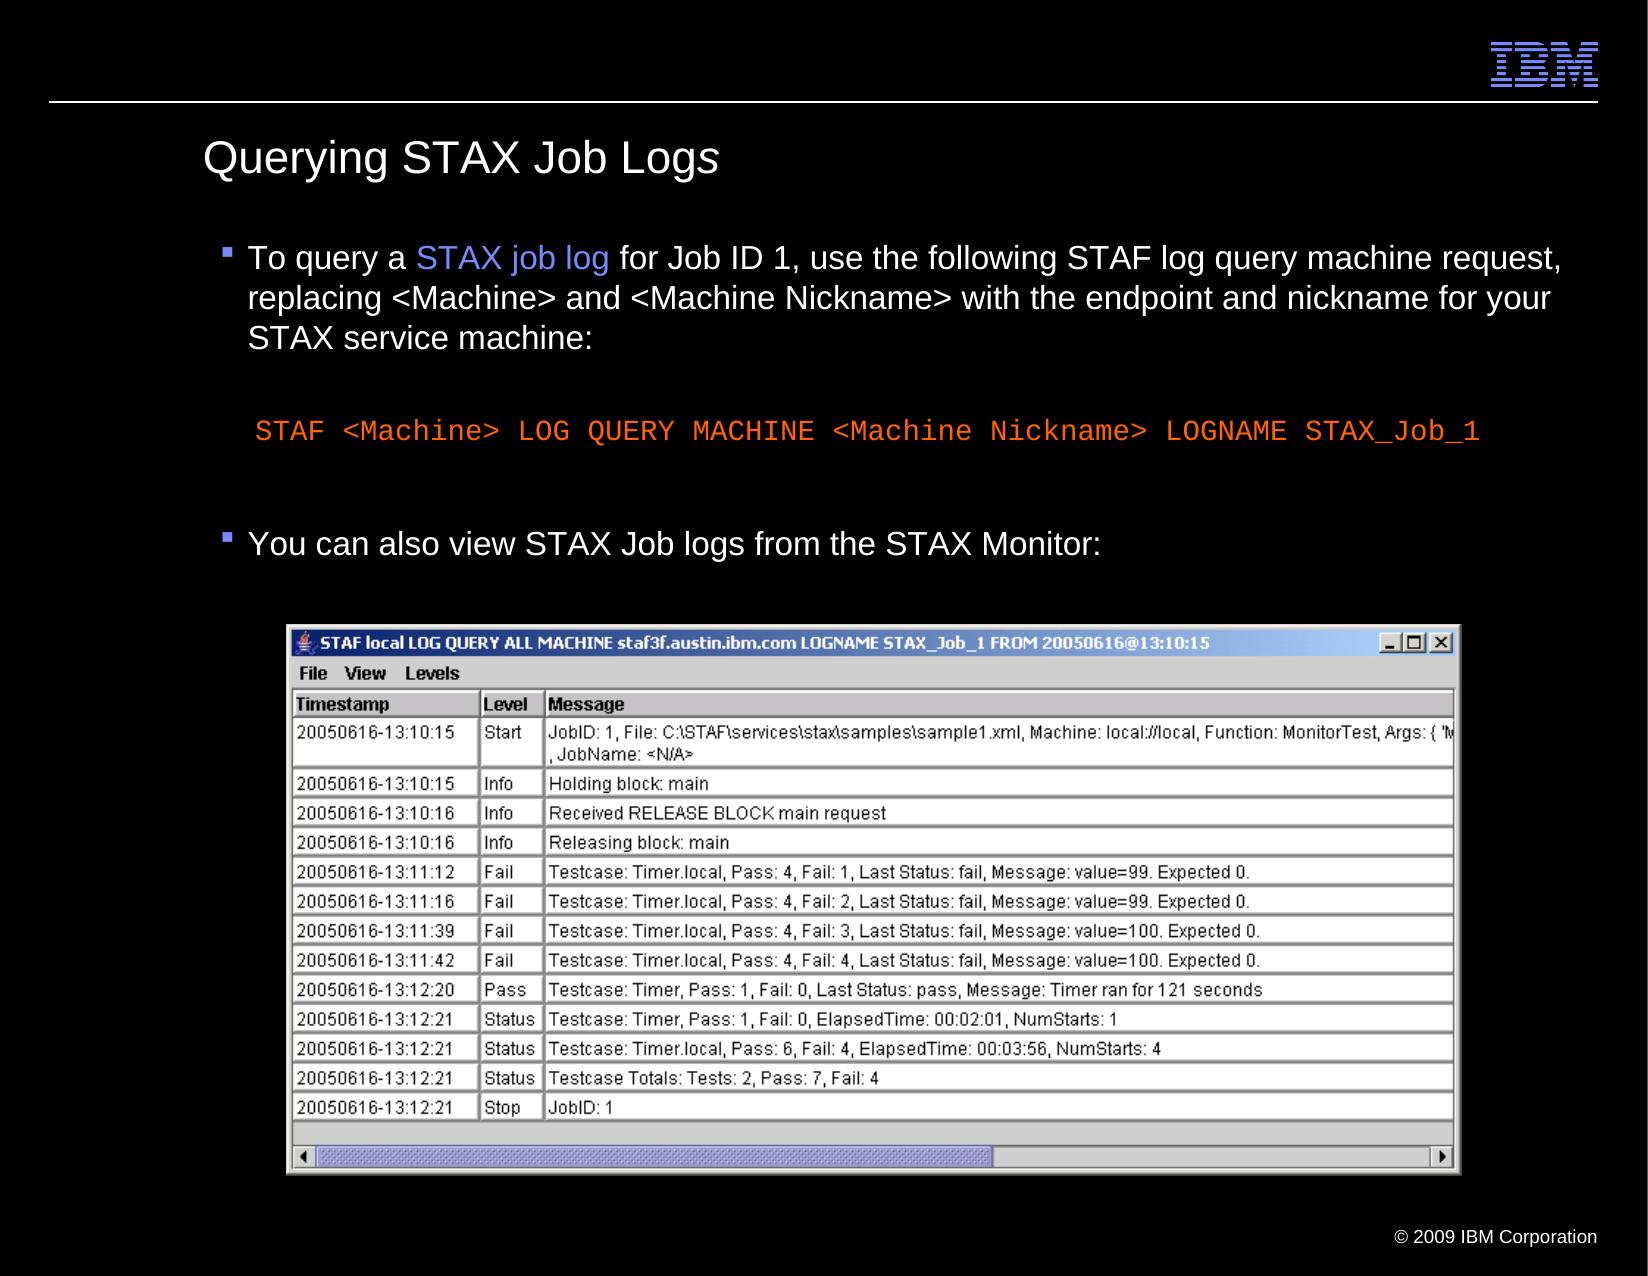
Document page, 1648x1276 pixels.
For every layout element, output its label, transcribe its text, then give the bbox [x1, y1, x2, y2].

picture [1491, 42, 1598, 87]
picture [286, 624, 1462, 1176]
text_box To query a STAX job log for Job ID 1, use the following STAF log query machine request, replacing <Machine> and <Machine Nickname> with the endpoint and nickname for your STAX service machine: STAF <Machine> LOG QUERY MACHINE <Machine Nickname> LOGNAME STAX_Job_1 You can also view STAX Job logs from the STAX Monitor: [219, 236, 1570, 563]
title Querying STAX Job Logs [186, 125, 1648, 219]
